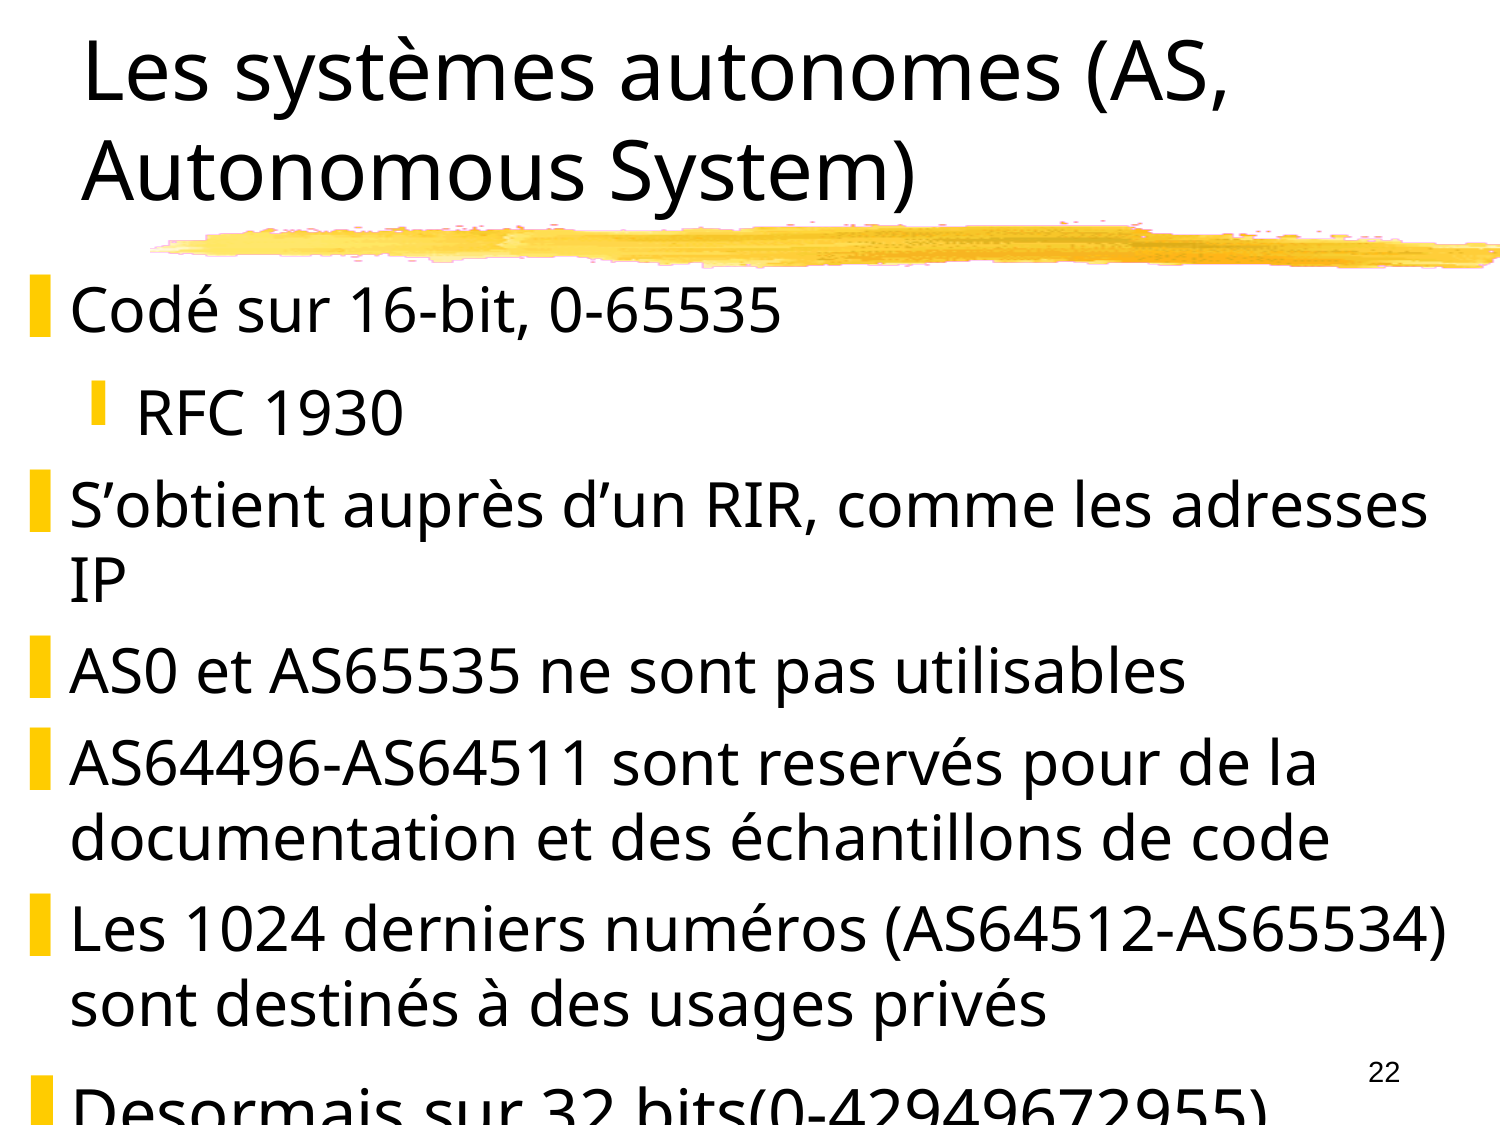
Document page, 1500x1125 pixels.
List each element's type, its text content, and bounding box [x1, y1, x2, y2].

title Les systèmes autonomes (AS, Autonomous System)‏ [66, 9, 1342, 225]
list Codé sur 16-bit, 0-65535 RFC 1930 S’obtient auprès d’un RIR, comme les adresses IP AS0 et AS65535 ne sont pas utilisables AS64496-AS64511 sont reservés pour de la documentation et des échantillons de code Les 1024 derniers numéros (AS64512-AS65534) sont destinés à des usages privés Desormais sur 32 bits(0-42949672955) RFC 4893 et RFC5396 [0, 262, 1500, 1125]
picture [150, 215, 1500, 262]
